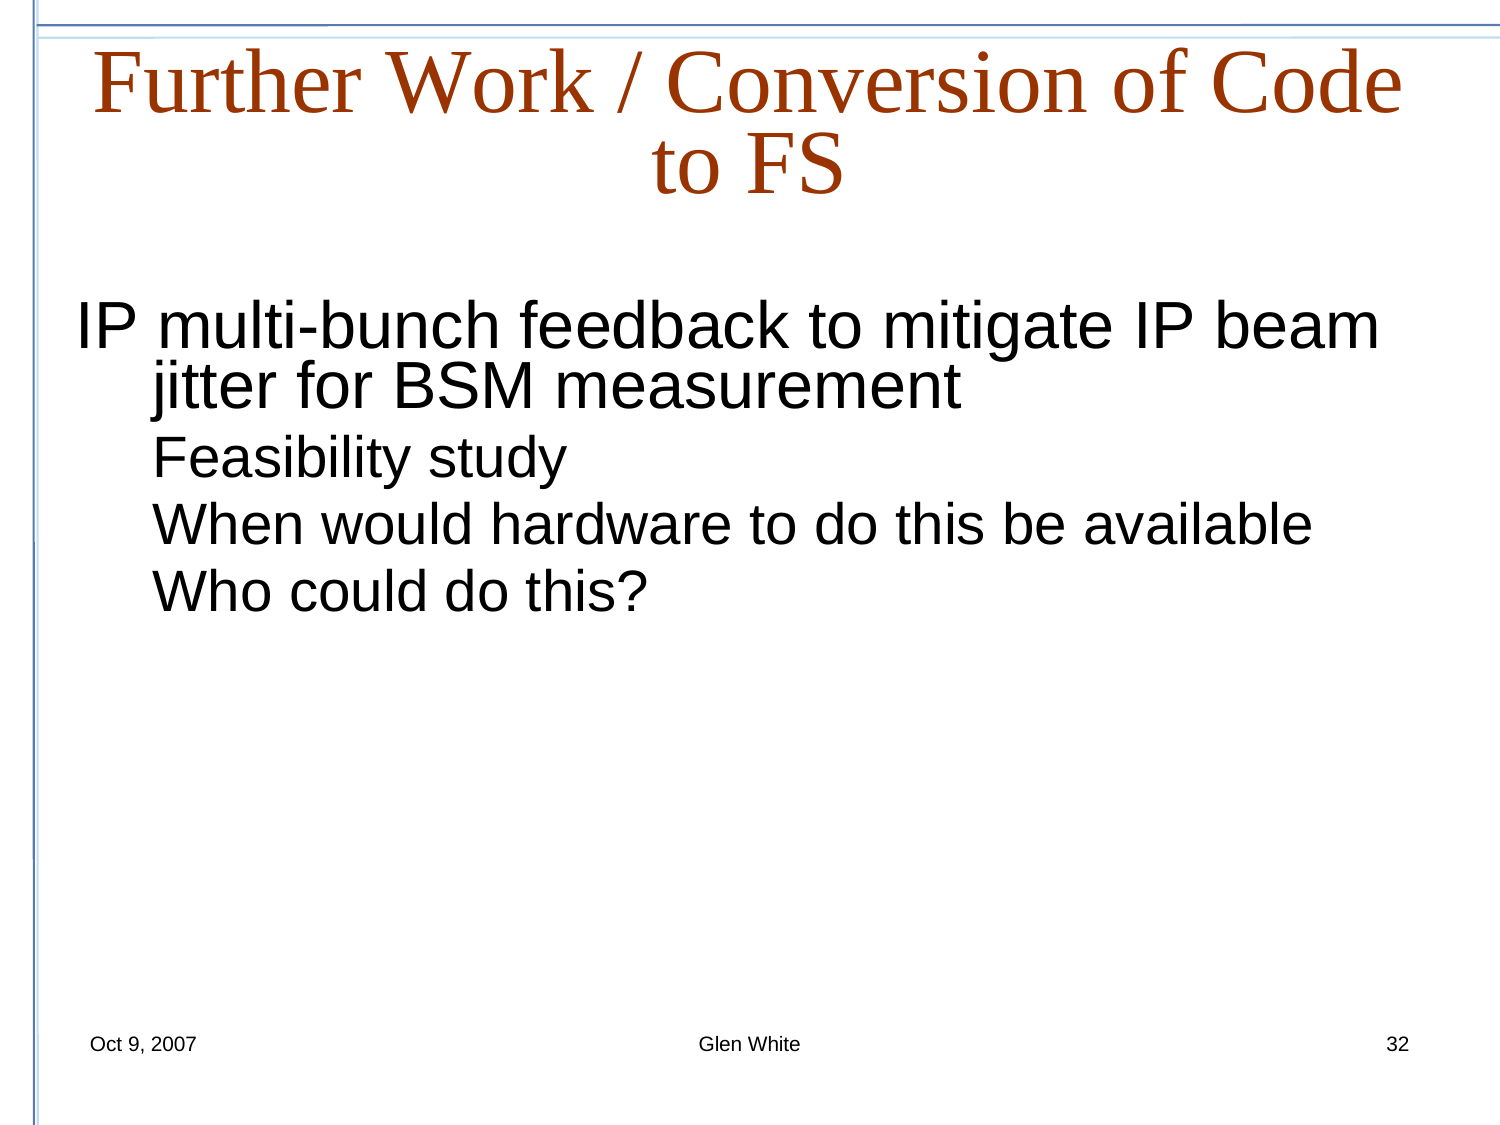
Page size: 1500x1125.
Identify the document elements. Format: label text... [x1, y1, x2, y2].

title Further Work / Conversion of Code to FS [75, 37, 1425, 221]
list IP multi-bunch feedback to mitigate IP beam jitter for BSM measurement Feasibility study When would hardware to do this be available Who could do this? [75, 299, 1426, 901]
